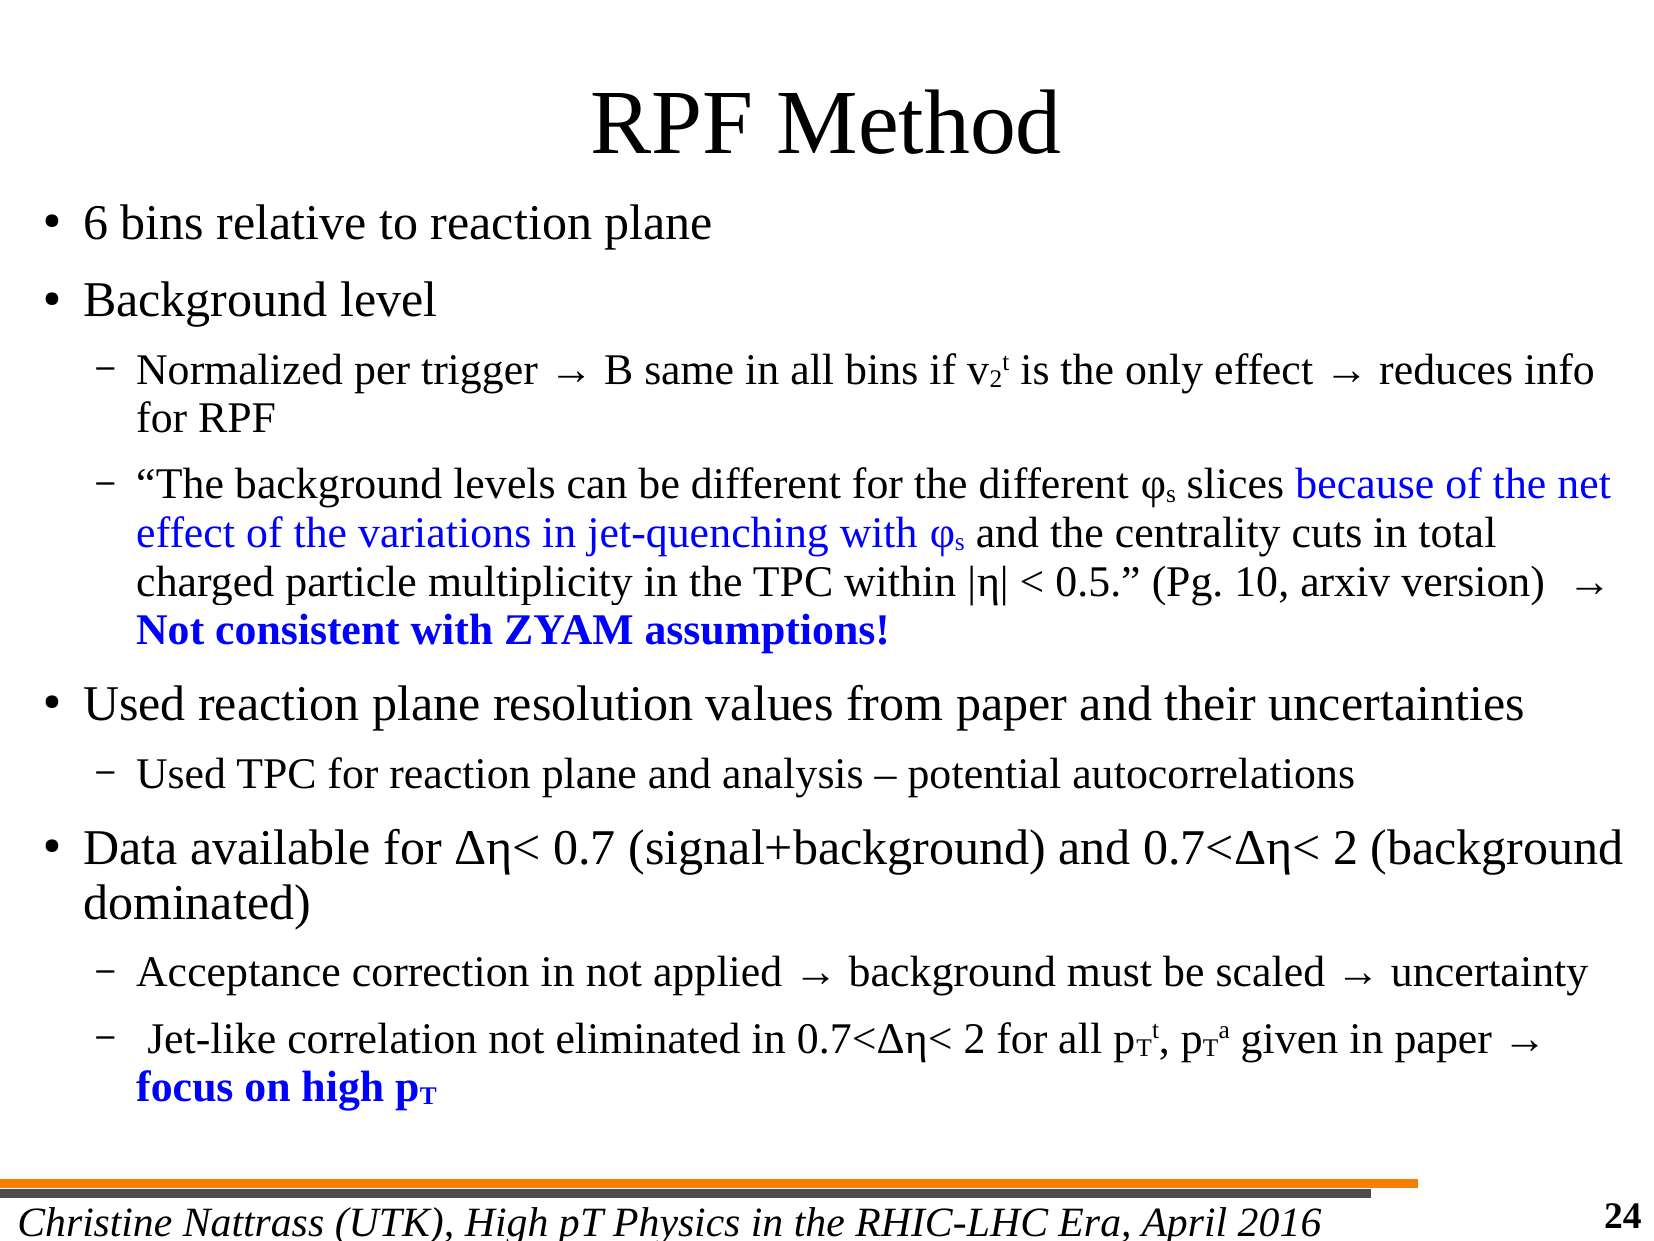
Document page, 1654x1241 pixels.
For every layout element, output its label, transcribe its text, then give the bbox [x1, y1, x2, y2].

list 6 bins relative to reaction plane Background level Normalized per trigger → B same in all bins if v2t is the only effect → reduces info for RPF “The background levels can be different for the different φs slices because of the net effect of the variations in jet-quenching with φs and the centrality cuts in total charged particle multiplicity in the TPC within |η| < 0.5.” (Pg. 10, arxiv version) → Not consistent with ZYAM assumptions! Used reaction plane resolution values from paper and their uncertainties Used TPC for reaction plane and analysis – potential autocorrelations Data available for Δη< 0.7 (signal+background) and 0.7<Δη< 2 (background dominated) Acceptance correction in not applied → background must be scaled → uncertainty Jet-like correlation not eliminated in 0.7<Δη< 2 for all pTt, pTa given in paper → focus on high pT [30, 195, 1636, 1126]
title RPF Method [82, 49, 1571, 195]
